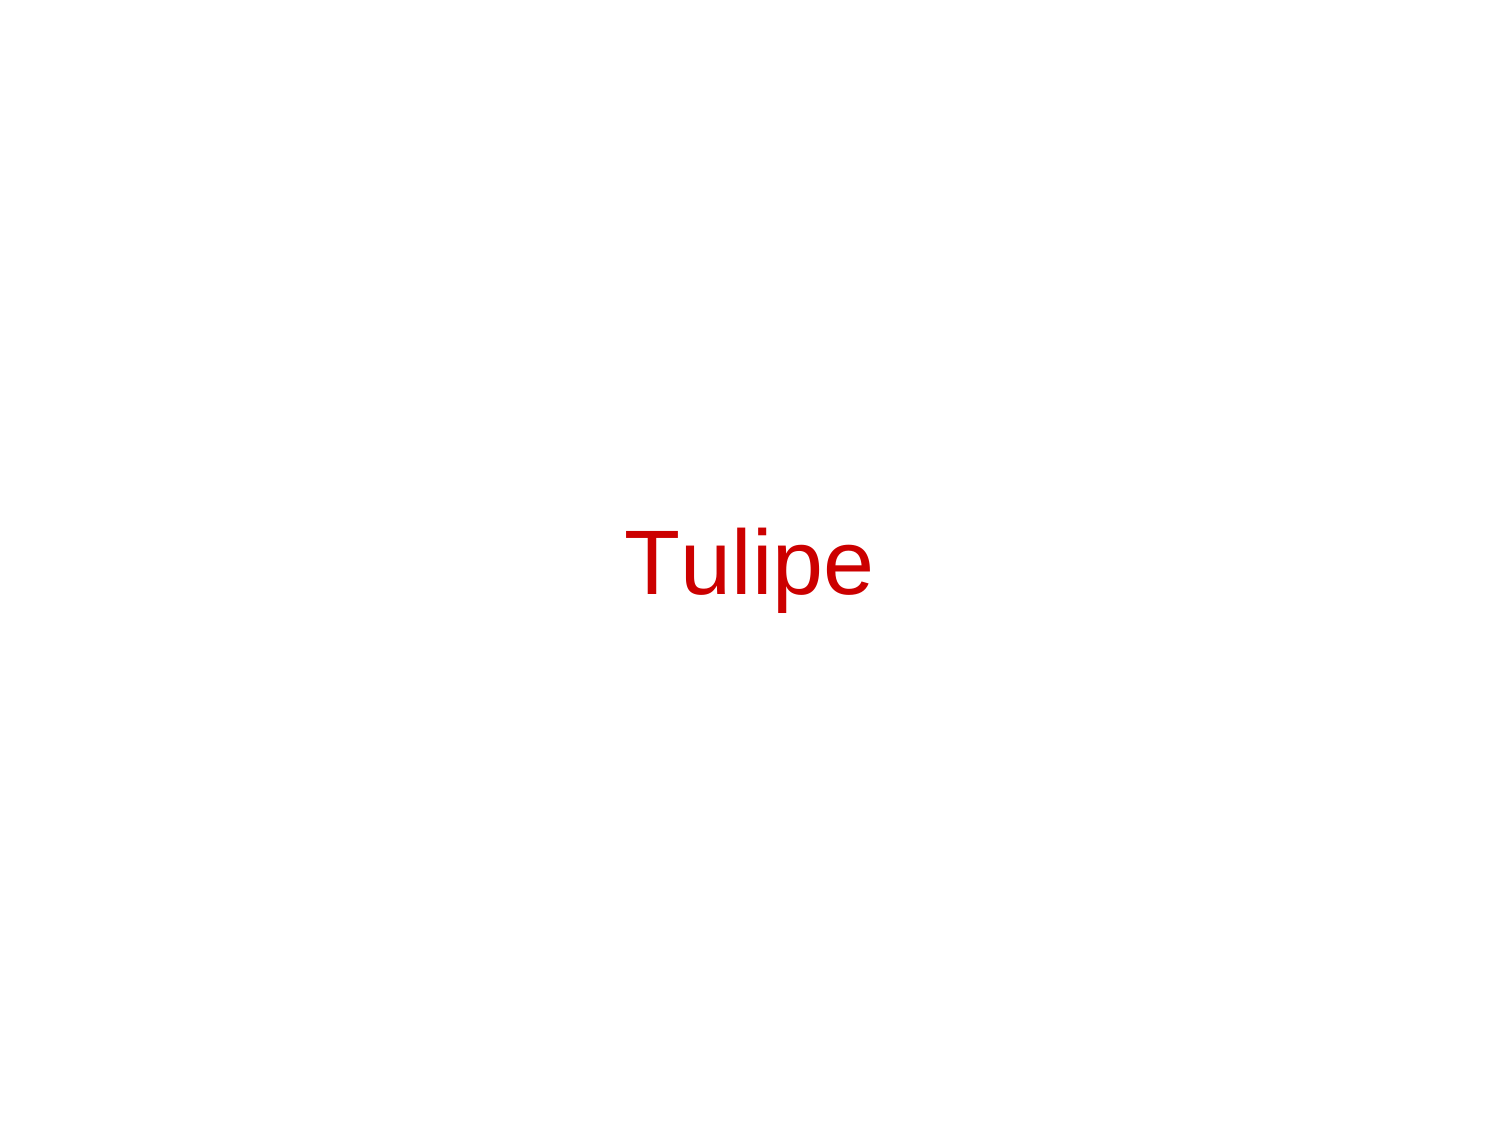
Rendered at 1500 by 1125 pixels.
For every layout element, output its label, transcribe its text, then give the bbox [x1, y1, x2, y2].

title Tulipe [112, 468, 1388, 657]
